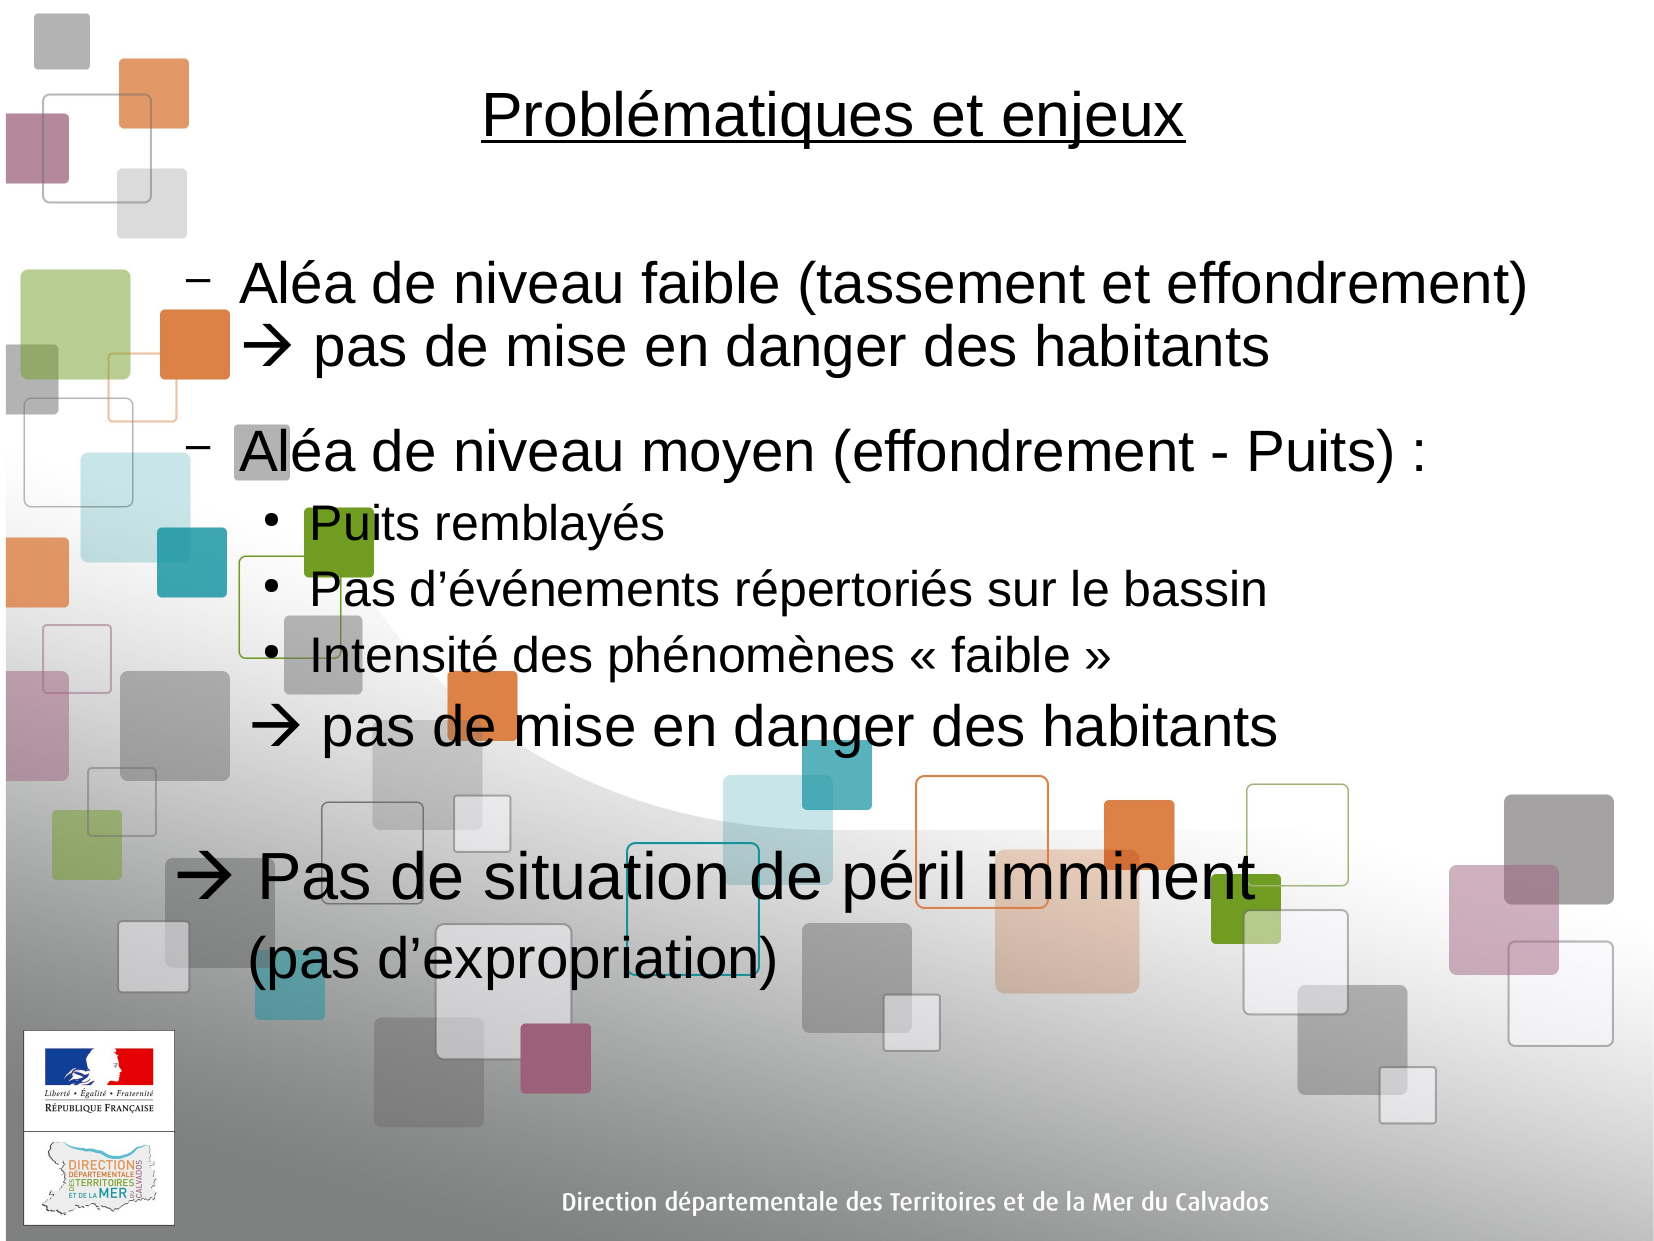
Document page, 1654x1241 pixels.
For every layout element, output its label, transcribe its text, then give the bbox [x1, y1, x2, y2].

text_box Problématiques et enjeux [68, 66, 1599, 157]
list Aléa de niveau faible (tassement et effondrement)  pas de mise en danger des habitants Aléa de niveau moyen (effondrement - Puits) : Puits remblayés Pas d’événements répertoriés sur le bassin Intensité des phénomènes « faible »  pas de mise en danger des habitants  Pas de situation de péril imminent (pas d’expropriation) [82, 206, 1585, 1103]
picture [5, 3, 1654, 1241]
